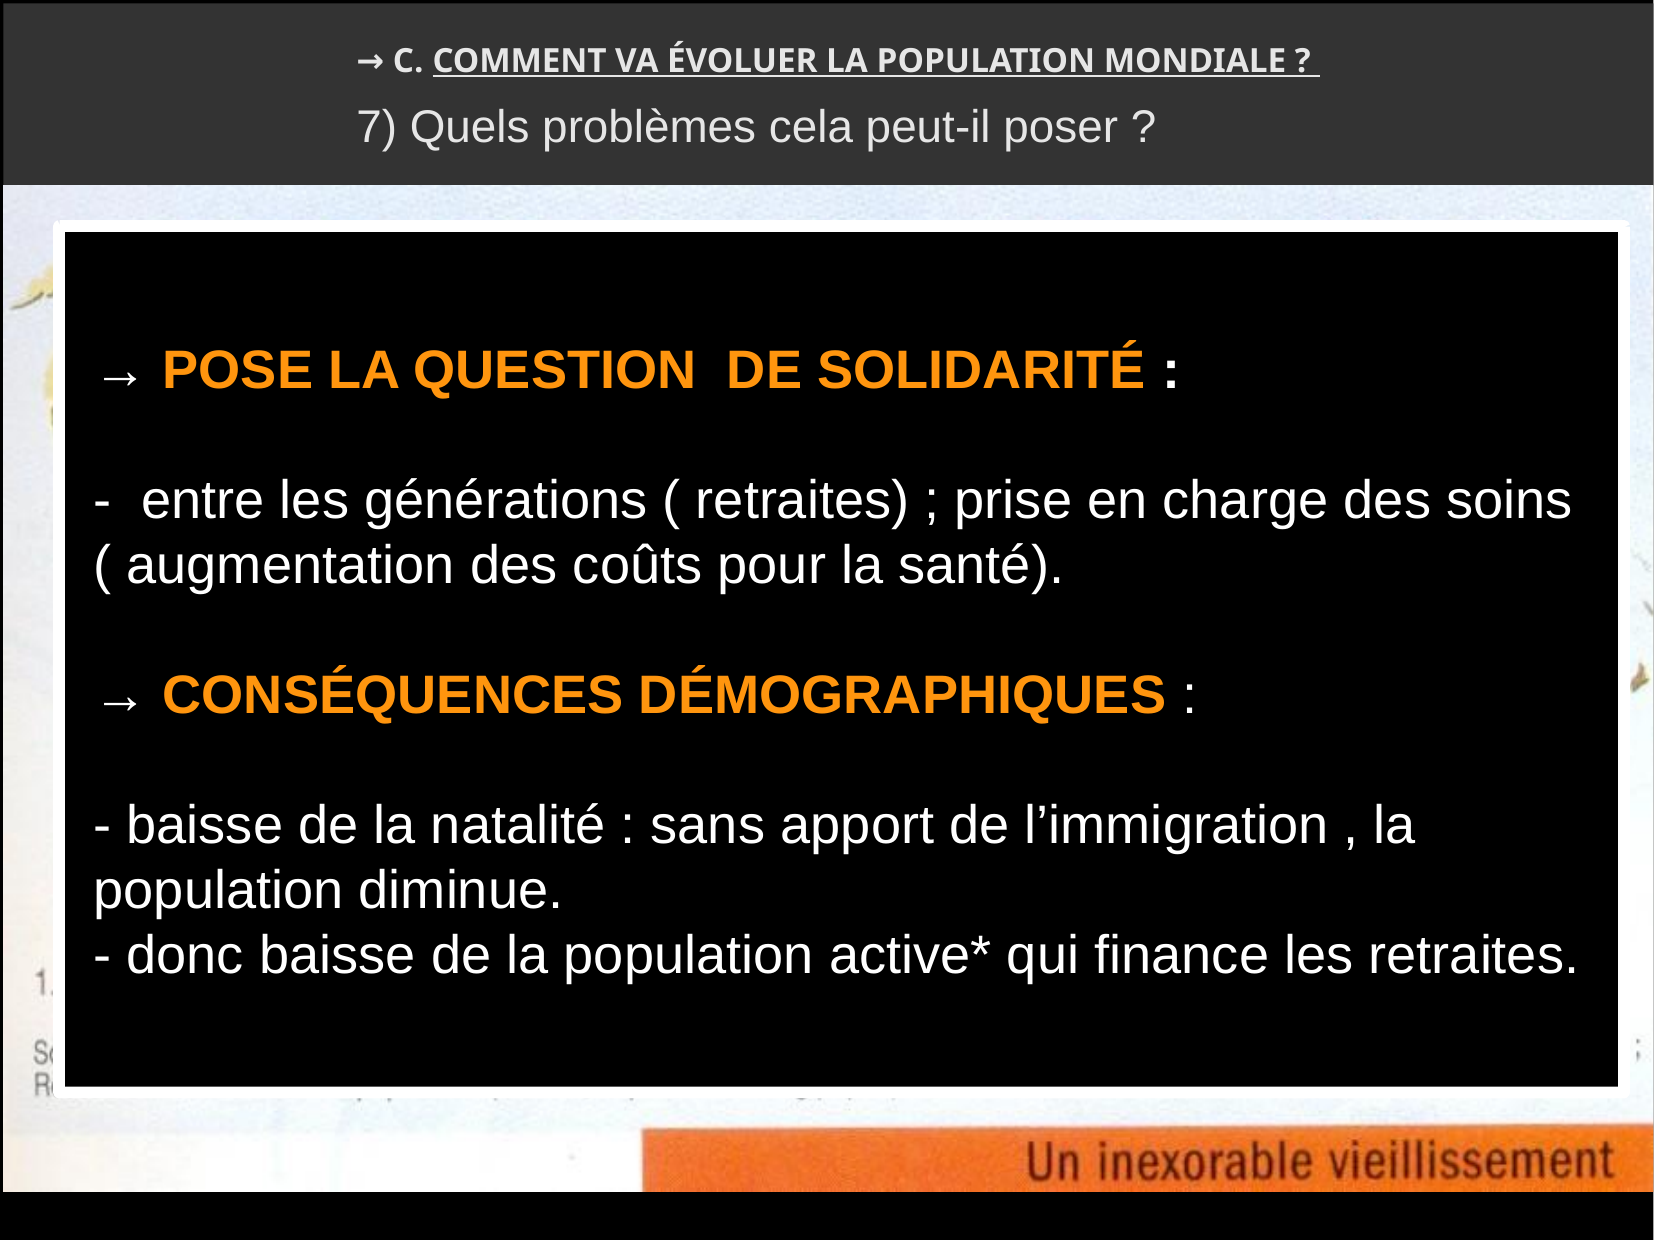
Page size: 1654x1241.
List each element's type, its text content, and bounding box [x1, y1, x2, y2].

text_box → POSE LA QUESTION DE SOLIDARITÉ : - entre les générations ( retraites) ; prise en charge des soins ( augmentation des coûts pour la santé). → CONSÉQUENCES DÉMOGRAPHIQUES : - baisse de la natalité : sans apport de l’immigration , la population diminue. - donc baisse de la population active* qui finance les retraites. [59, 225, 1625, 1093]
picture [3, 185, 1654, 1192]
text_box → C. COMMENT VA ÉVOLUER LA POPULATION MONDIALE ? 7) Quels problèmes cela peut-il poser ? [3, 3, 1654, 185]
